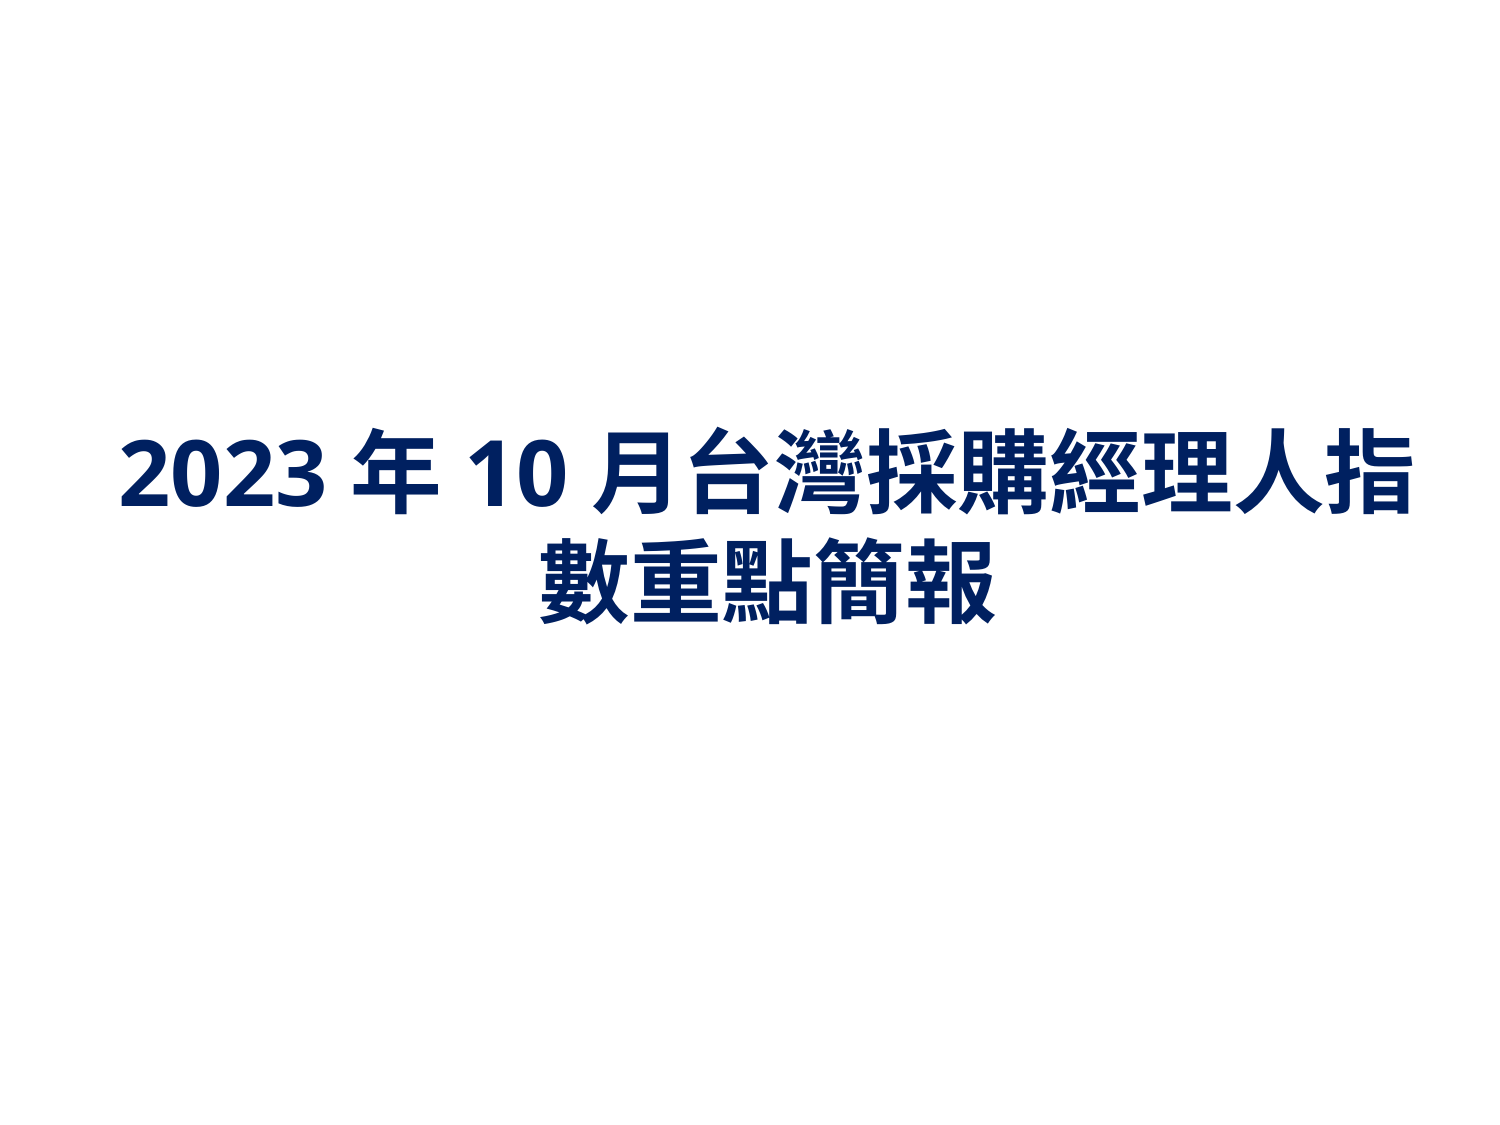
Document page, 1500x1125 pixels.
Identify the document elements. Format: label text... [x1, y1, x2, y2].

title 2023年10月台灣採購經理人指數重點簡報 [76, 404, 1459, 646]
